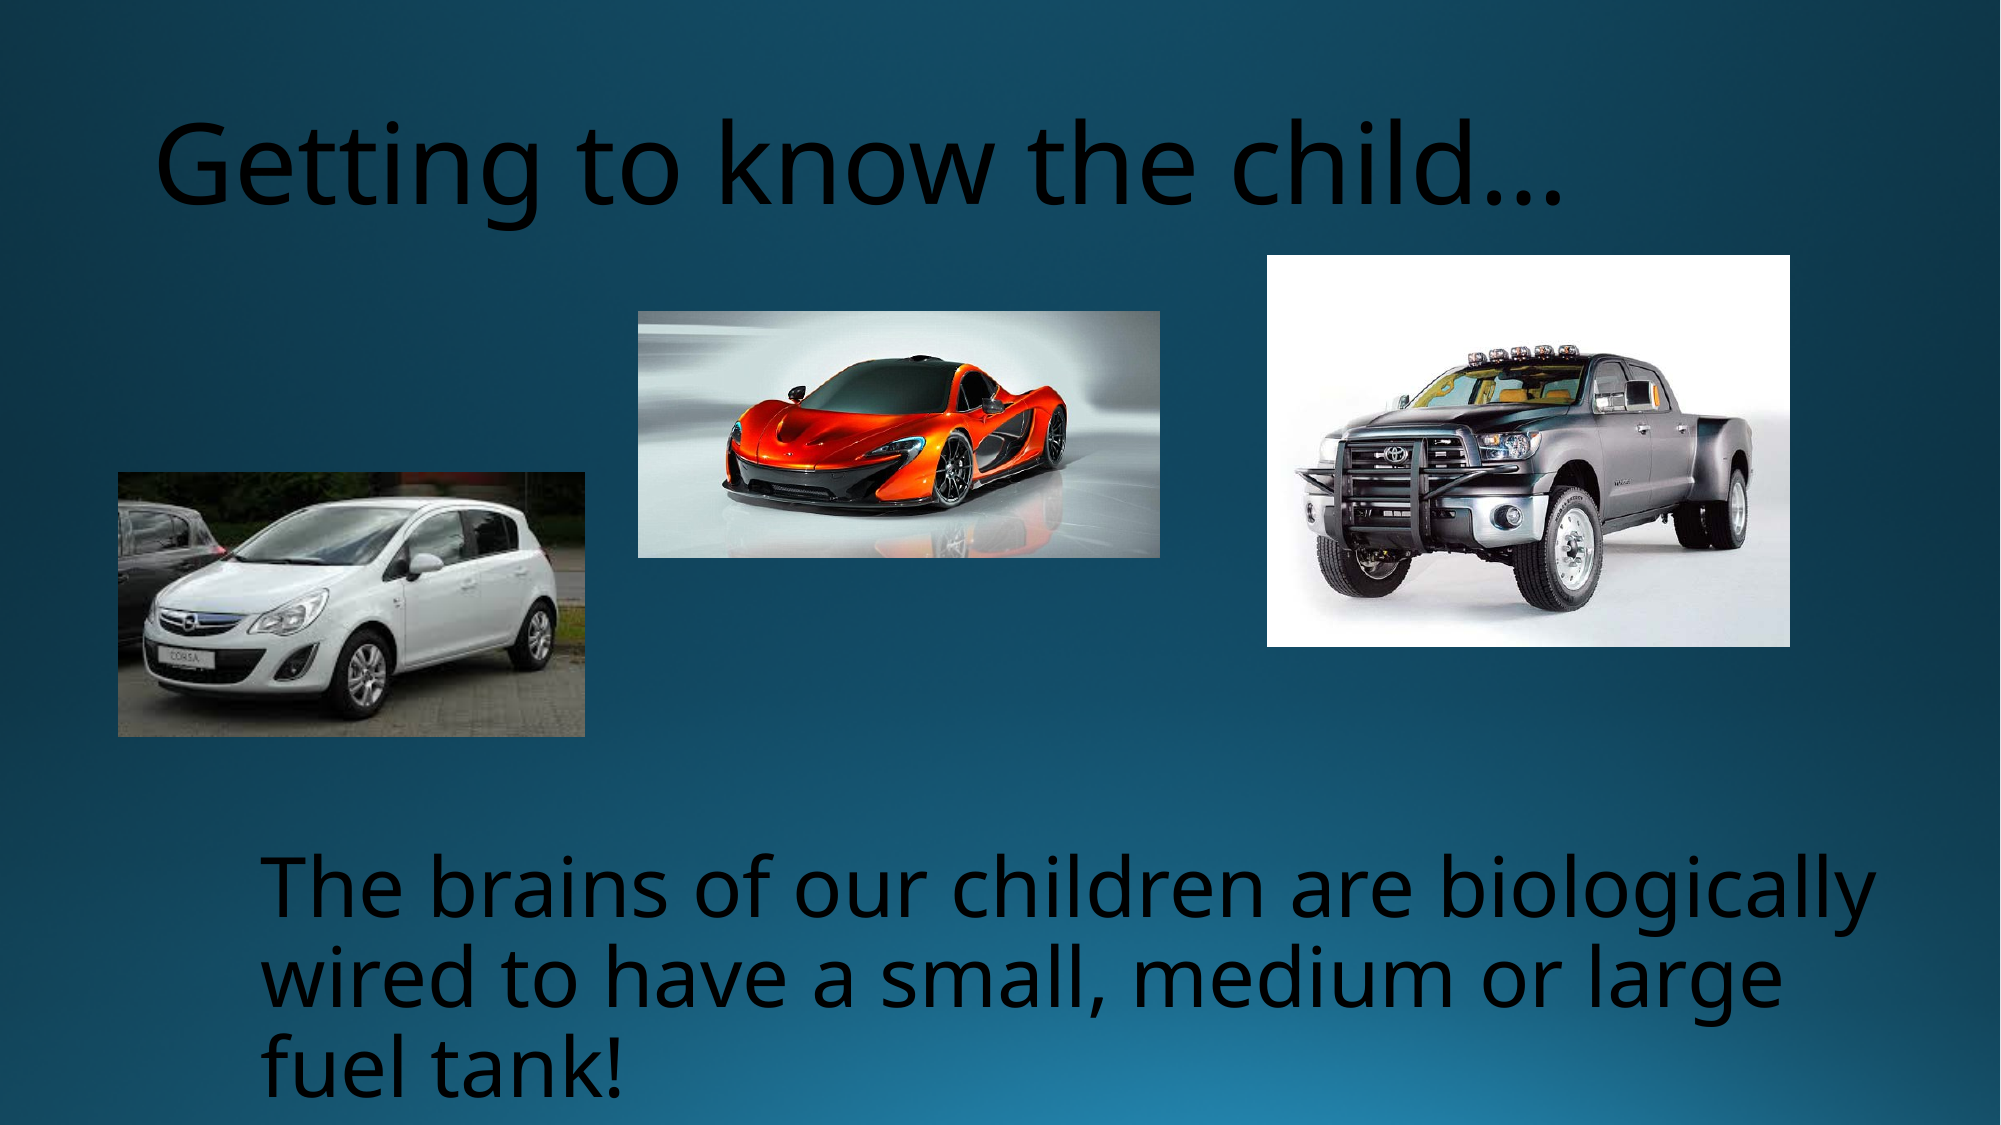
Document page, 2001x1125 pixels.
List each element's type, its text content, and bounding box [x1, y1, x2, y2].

picture [638, 311, 1160, 558]
list The brains of our children are biologically wired to have a small, medium or large fuel tank! [245, 838, 1925, 1125]
picture [118, 472, 585, 737]
title Getting to know the child… [137, 59, 1863, 278]
picture [1267, 255, 1790, 647]
